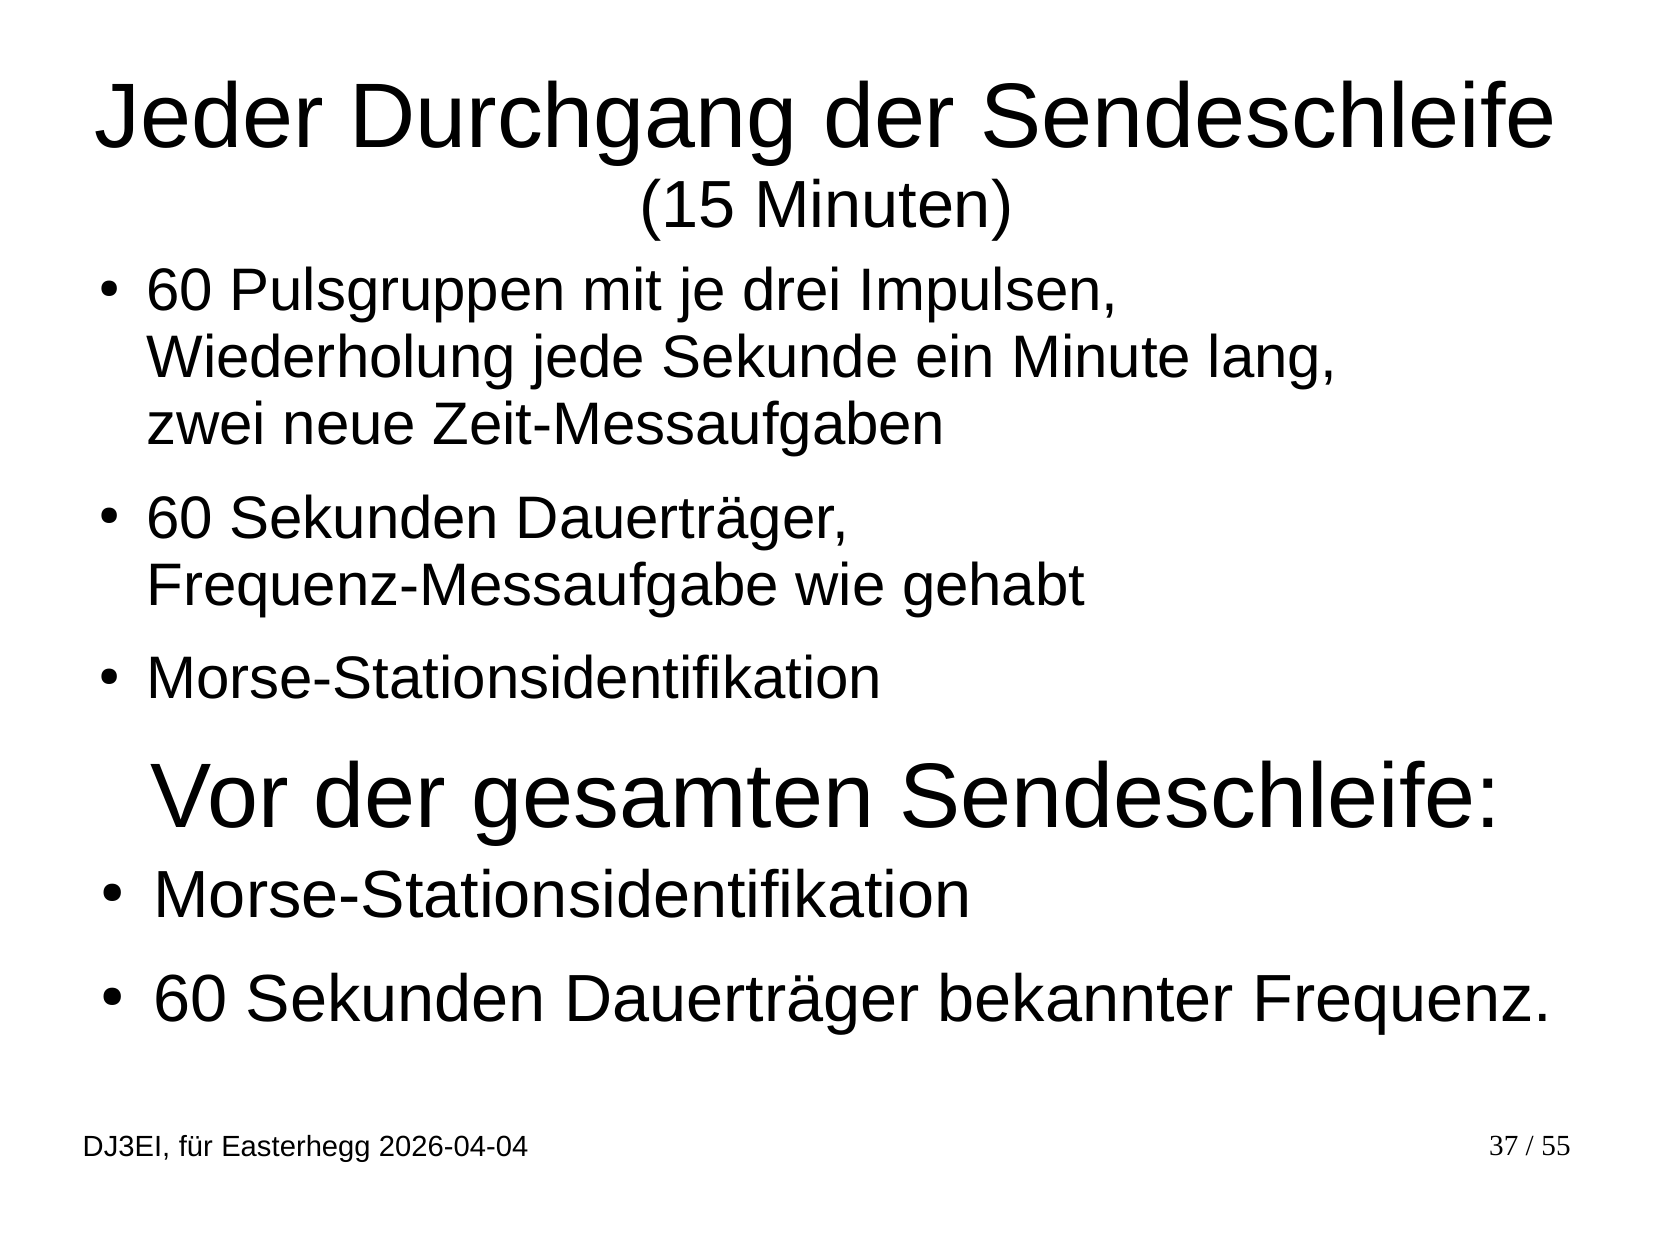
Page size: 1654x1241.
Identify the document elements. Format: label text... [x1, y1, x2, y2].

list Morse-Stationsidentifikation 60 Sekunden Dauerträger bekannter Frequenz. [82, 856, 1571, 1120]
title Vor der gesamten Sendeschleife: [82, 735, 1571, 856]
list 60 Pulsgruppen mit je drei Impulsen, Wiederholung jede Sekunde ein Minute lang, zwei neue Zeit-Messaufgaben 60 Sekunden Dauerträger, Frequenz-Messaufgabe wie gehabt Morse-Stationsidentifikation [82, 256, 1571, 716]
title Jeder Durchgang der Sendeschleife (15 Minuten) [82, 49, 1571, 256]
